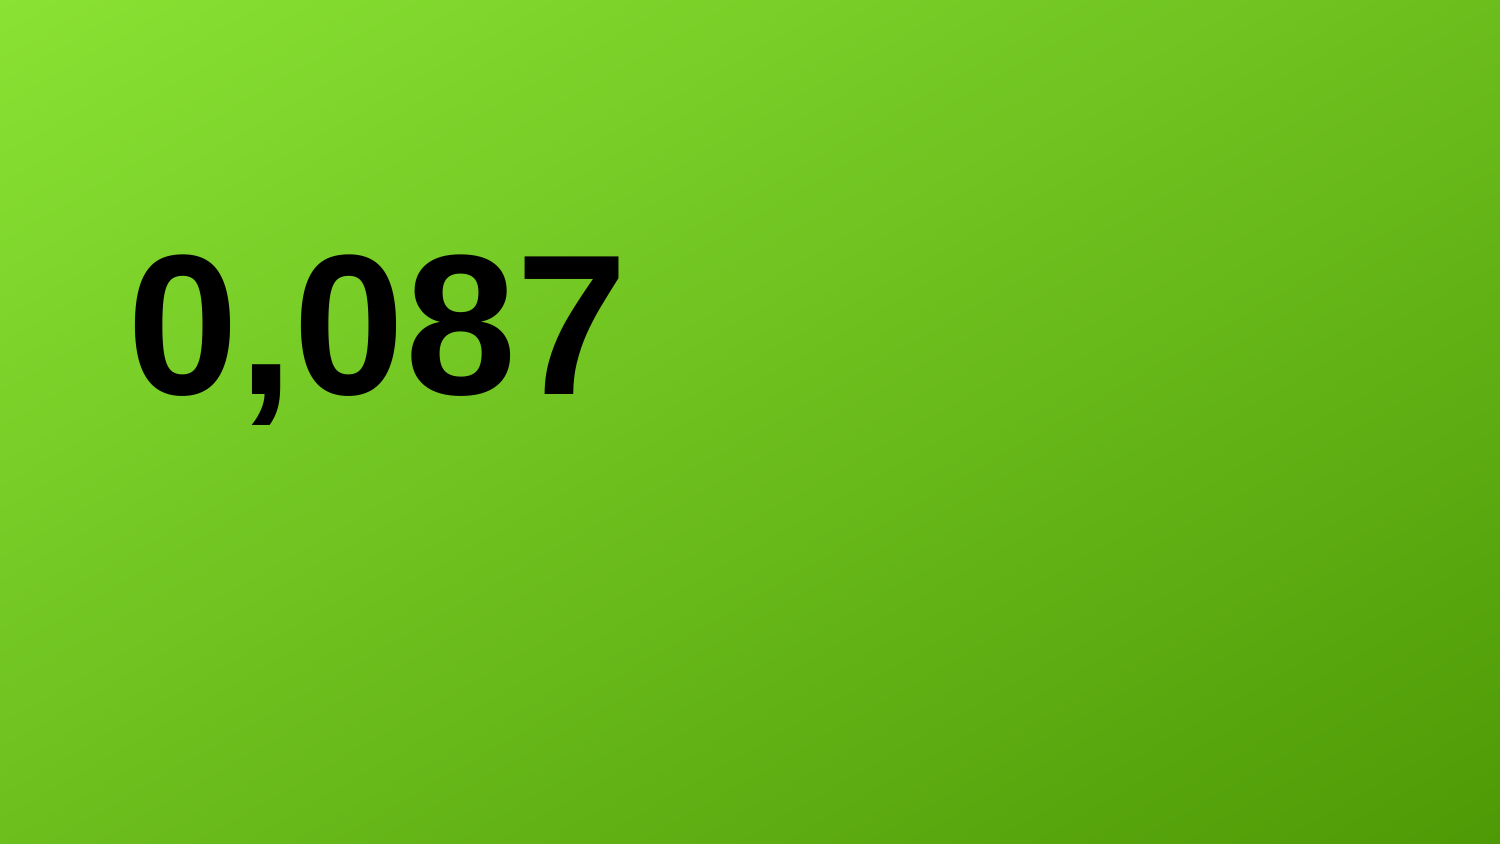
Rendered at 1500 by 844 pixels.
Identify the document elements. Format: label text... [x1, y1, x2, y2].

text_box 0,087 [443, 274, 478, 312]
text_box 0,087 [162, 276, 202, 374]
text_box 0,087 [112, 259, 1388, 450]
text_box 0,087 [440, 331, 482, 377]
text_box 0,087 [328, 276, 368, 374]
